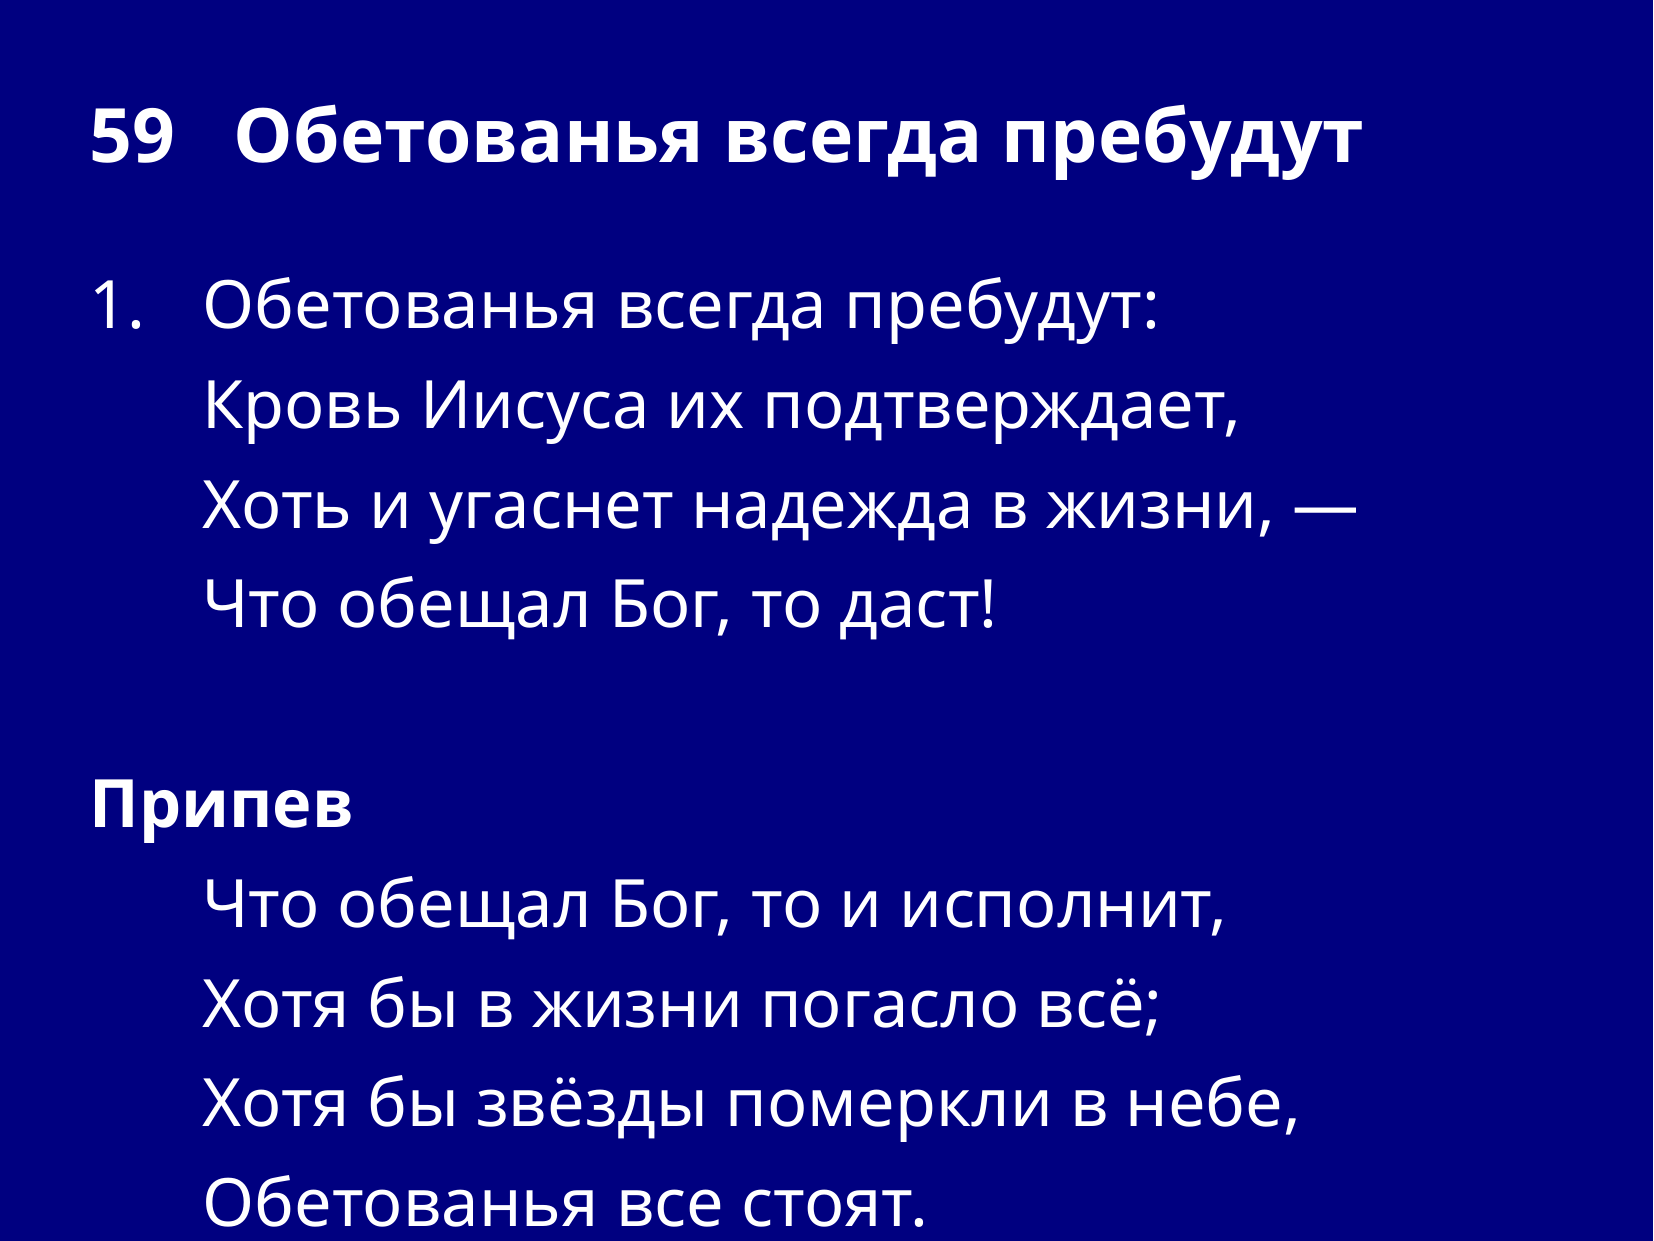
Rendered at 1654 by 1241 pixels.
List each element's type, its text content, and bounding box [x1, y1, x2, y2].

text_box 1. Обетованья всегда пребудут: Кровь Иисуса их подтверждает, Хоть и угаснет надежда в жизни, — Что обещал Бог, то даст! Припев Что обещал Бог, то и исполнит, Хотя бы в жизни погасло всё; Хотя бы звёзды померкли в небе, Обетованья все стоят. [75, 188, 1576, 1163]
text_box 59 Обетованья всегда пребудут [75, 75, 1576, 188]
